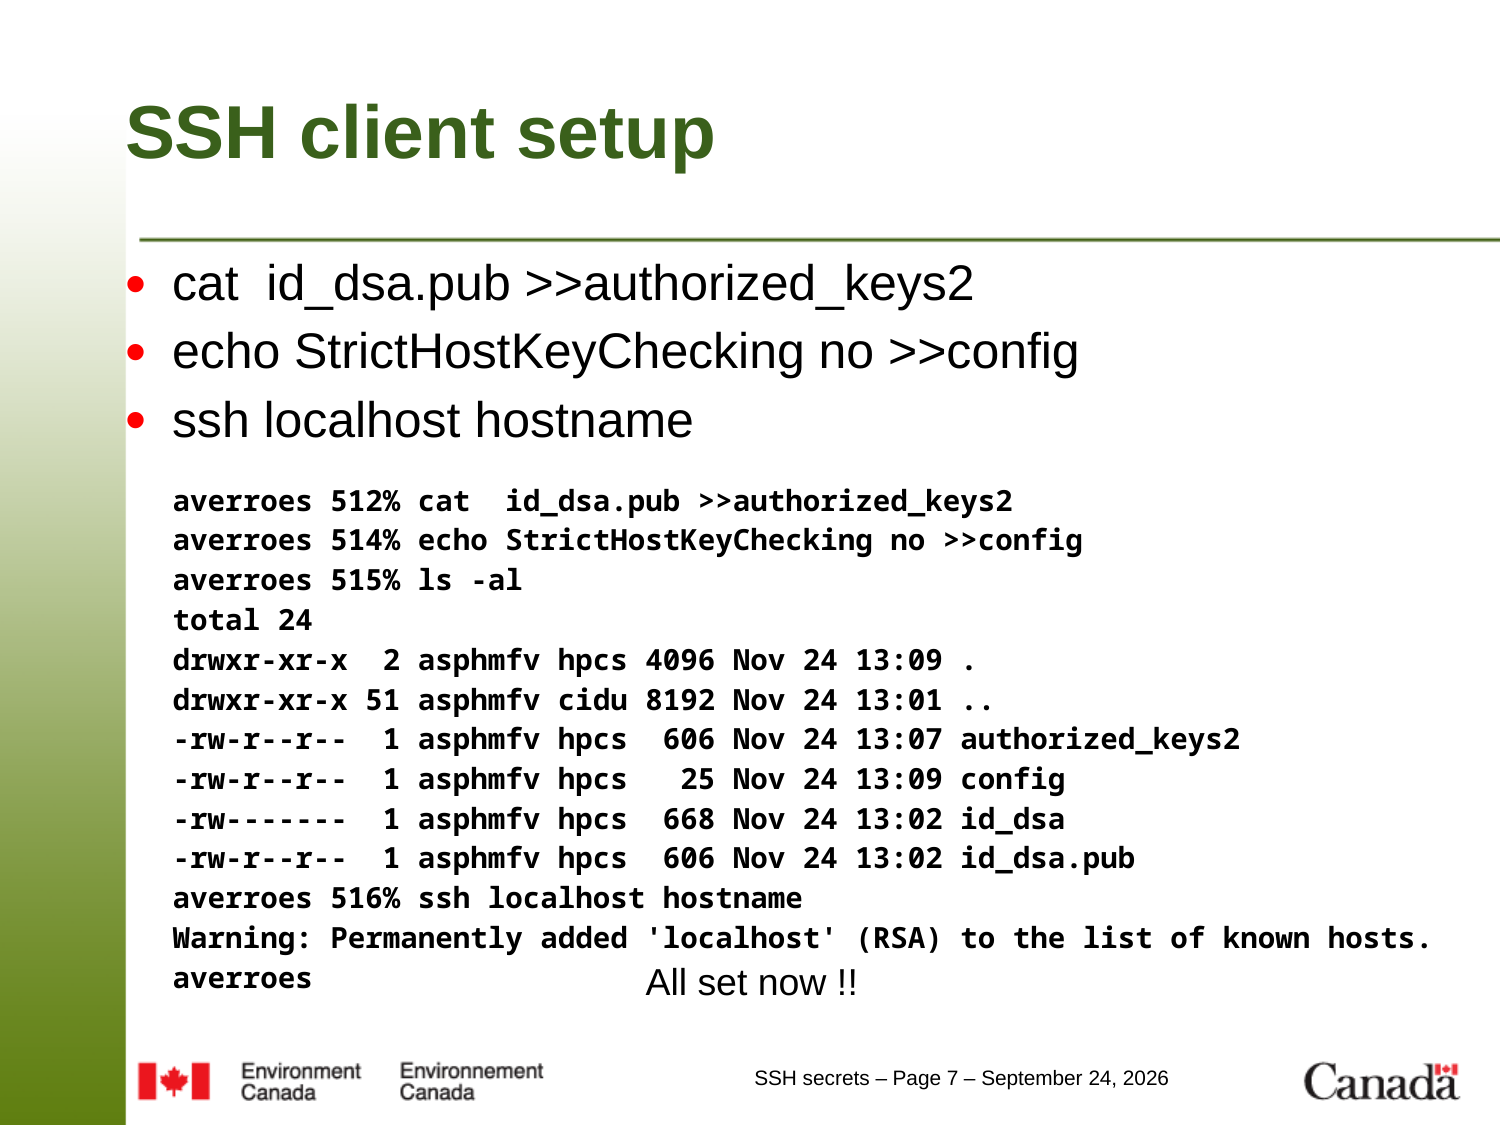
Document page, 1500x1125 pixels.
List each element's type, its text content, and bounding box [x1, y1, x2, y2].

text_box averroes 512% cat id_dsa.pub >>authorized_keys2 averroes 514% echo StrictHostKeyChecking no >>config averroes 515% ls -al total 24 drwxr-xr-x 2 asphmfv hpcs 4096 Nov 24 13:09 . drwxr-xr-x 51 asphmfv cidu 8192 Nov 24 13:01 .. -rw-r--r-- 1 asphmfv hpcs 606 Nov 24 13:07 authorized_keys2 -rw-r--r-- 1 asphmfv hpcs 25 Nov 24 13:09 config -rw------- 1 asphmfv hpcs 668 Nov 24 13:02 id_dsa -rw-r--r-- 1 asphmfv hpcs 606 Nov 24 13:02 id_dsa.pub averroes 516% ssh localhost hostname Warning: Permanently added 'localhost' (RSA) to the list of known hosts. averroes [157, 472, 1448, 923]
list cat id_dsa.pub >>authorized_keys2 echo StrictHostKeyChecking no >>config ssh localhost hostname [125, 255, 1463, 1009]
text_box All set now !! [630, 954, 874, 1011]
title SSH client setup [125, 52, 1463, 213]
picture [0, 0, 1500, 1125]
